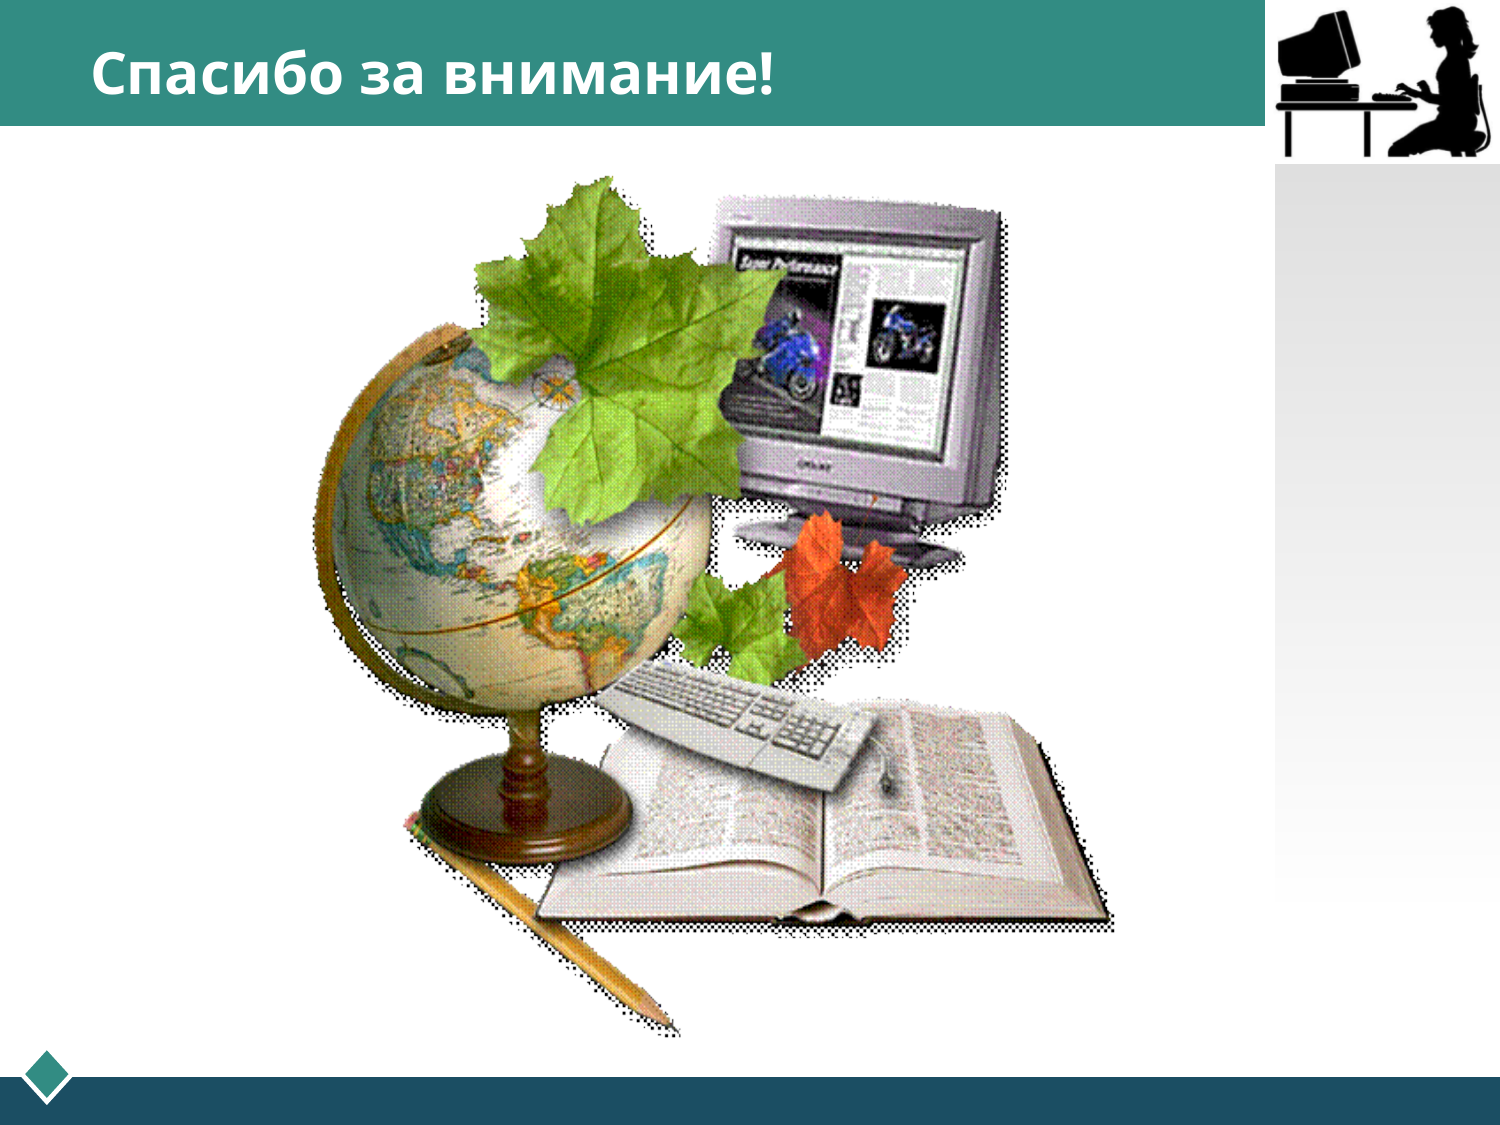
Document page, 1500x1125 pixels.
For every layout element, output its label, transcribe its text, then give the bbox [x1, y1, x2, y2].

picture [304, 164, 1129, 1053]
picture [1265, 0, 1500, 164]
title Спасибо за внимание! [75, 24, 1265, 118]
